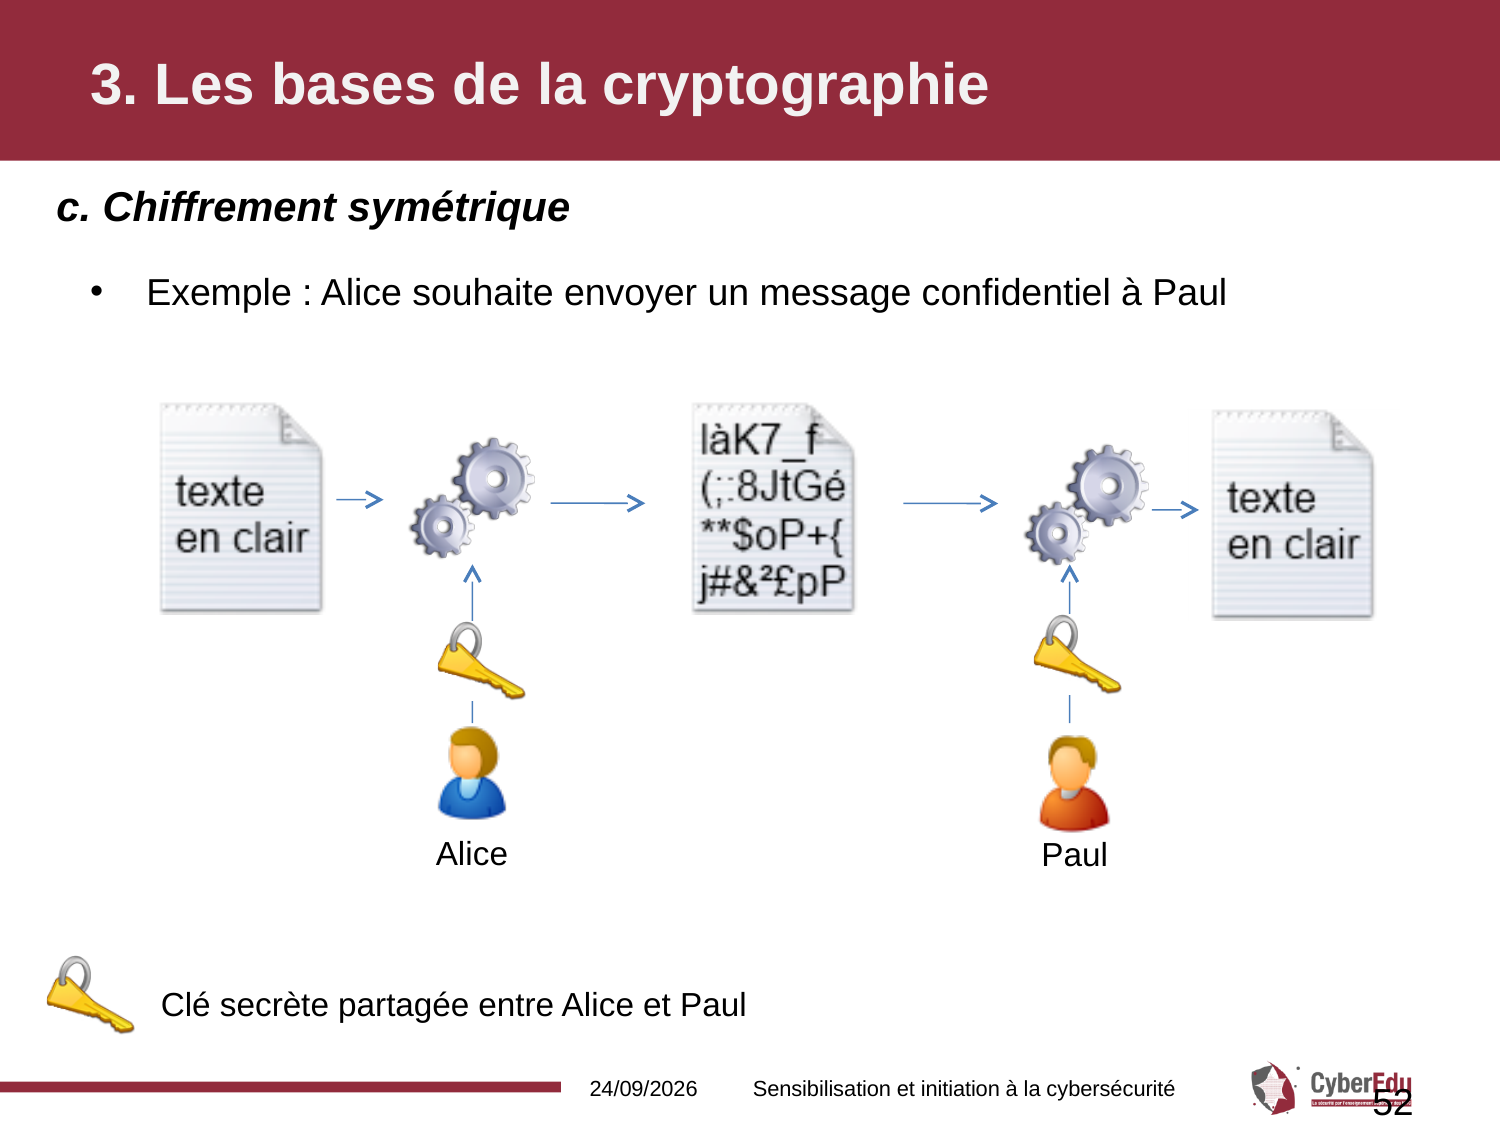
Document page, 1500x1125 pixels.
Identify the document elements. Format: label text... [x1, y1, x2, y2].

picture [1033, 614, 1123, 695]
picture [1246, 1060, 1412, 1115]
picture [1187, 408, 1400, 621]
text_box c. Chiffrement symétrique [41, 172, 1471, 268]
picture [407, 434, 538, 565]
text_box Paul [1009, 826, 1140, 882]
text_box Alice [407, 824, 538, 880]
list Exemple : Alice souhaite envoyer un message confidentiel à Paul [75, 208, 1425, 468]
picture [135, 401, 349, 615]
picture [437, 621, 527, 701]
picture [422, 723, 523, 824]
picture [46, 955, 136, 1035]
picture [1022, 441, 1152, 572]
picture [667, 401, 881, 615]
text_box Clé secrète partagée entre Alice et Paul [145, 975, 800, 1022]
title 3. Les bases de la cryptographie [75, 1, 1425, 161]
slide_number 15/11/2020 [561, 1057, 727, 1118]
picture [1024, 734, 1125, 826]
footer Sensibilisation et initiation à la cybersécurité [738, 1057, 1236, 1118]
